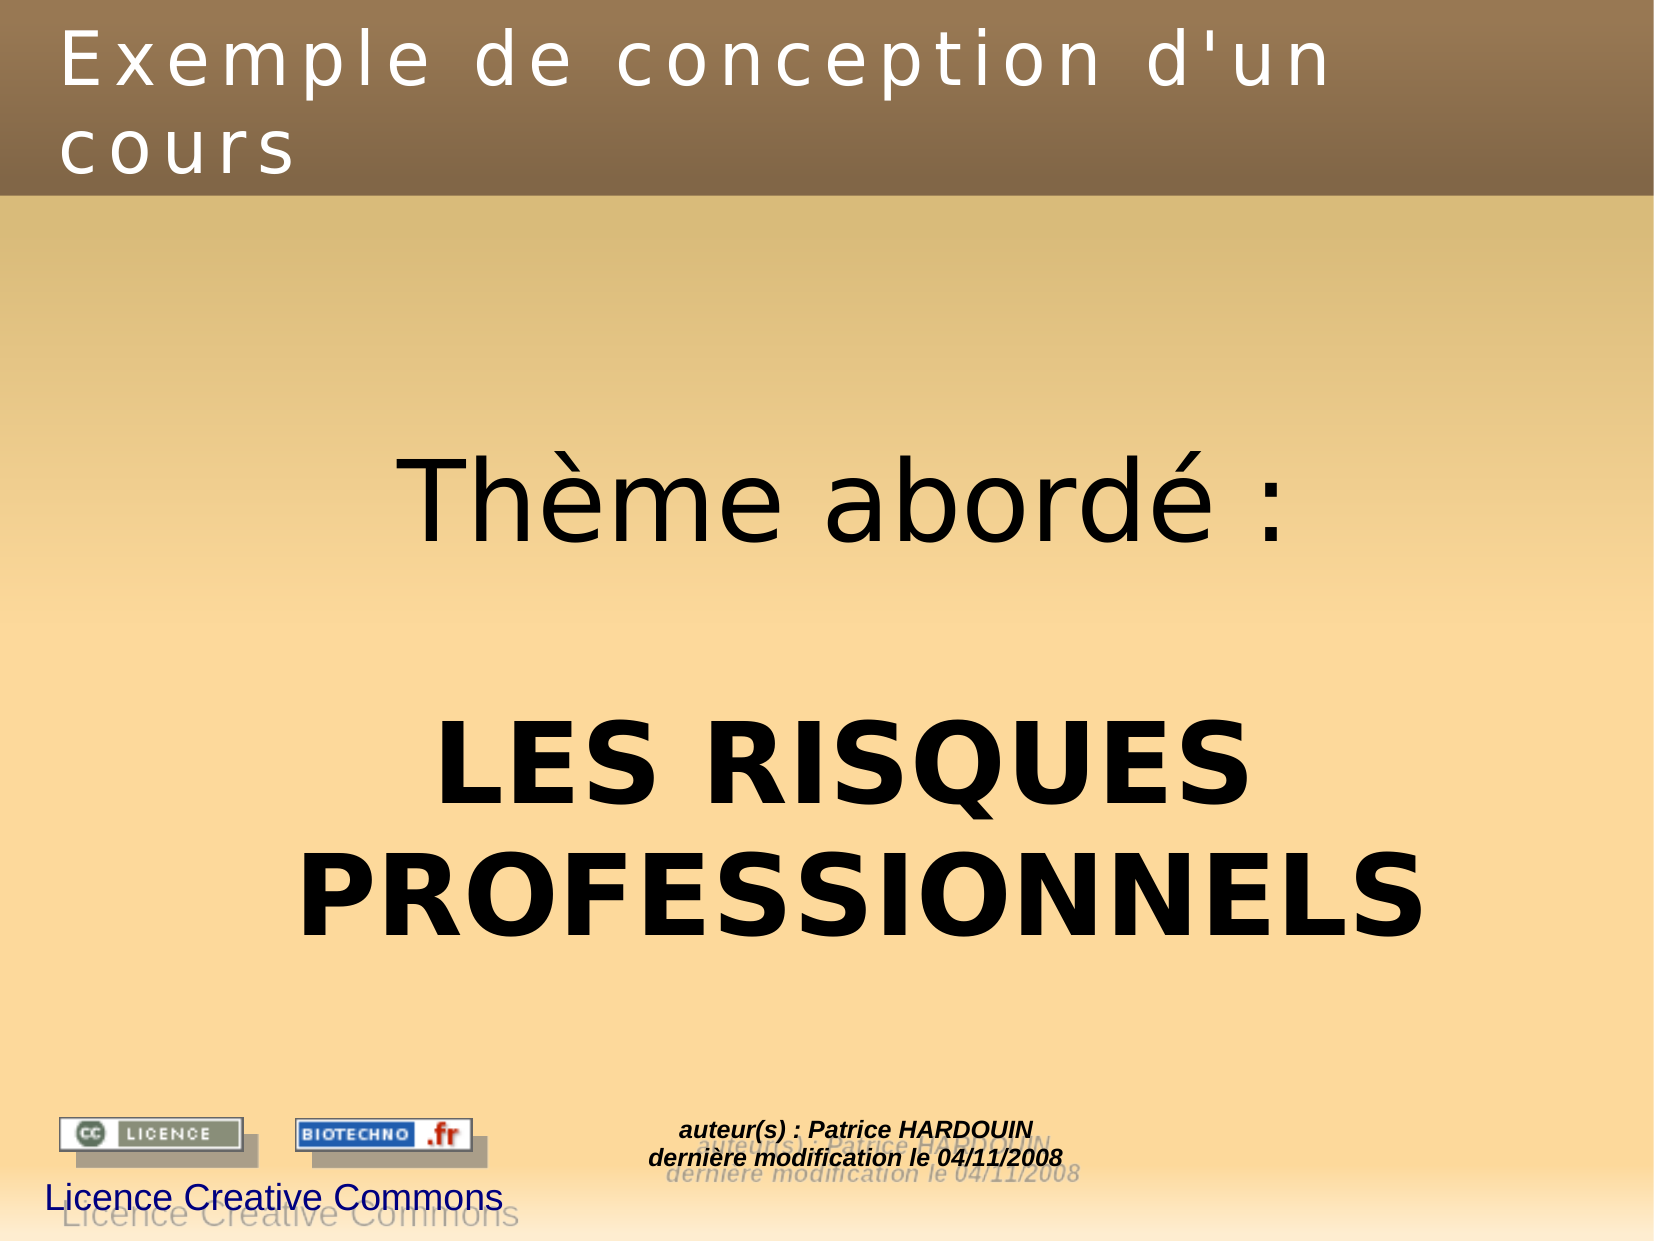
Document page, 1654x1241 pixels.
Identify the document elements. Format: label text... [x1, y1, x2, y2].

subtitle Thème abordé : LES RISQUES PROFESSIONNELS [82, 290, 1571, 1109]
text_box auteur(s) : Patrice HARDOUIN dernière modification le 04/11/2008 [590, 1108, 1123, 1181]
picture [0, 0, 1654, 1241]
text_box Licence Creative Commons [29, 1169, 588, 1241]
title Exemple de conception d'un cours [59, 16, 1595, 191]
